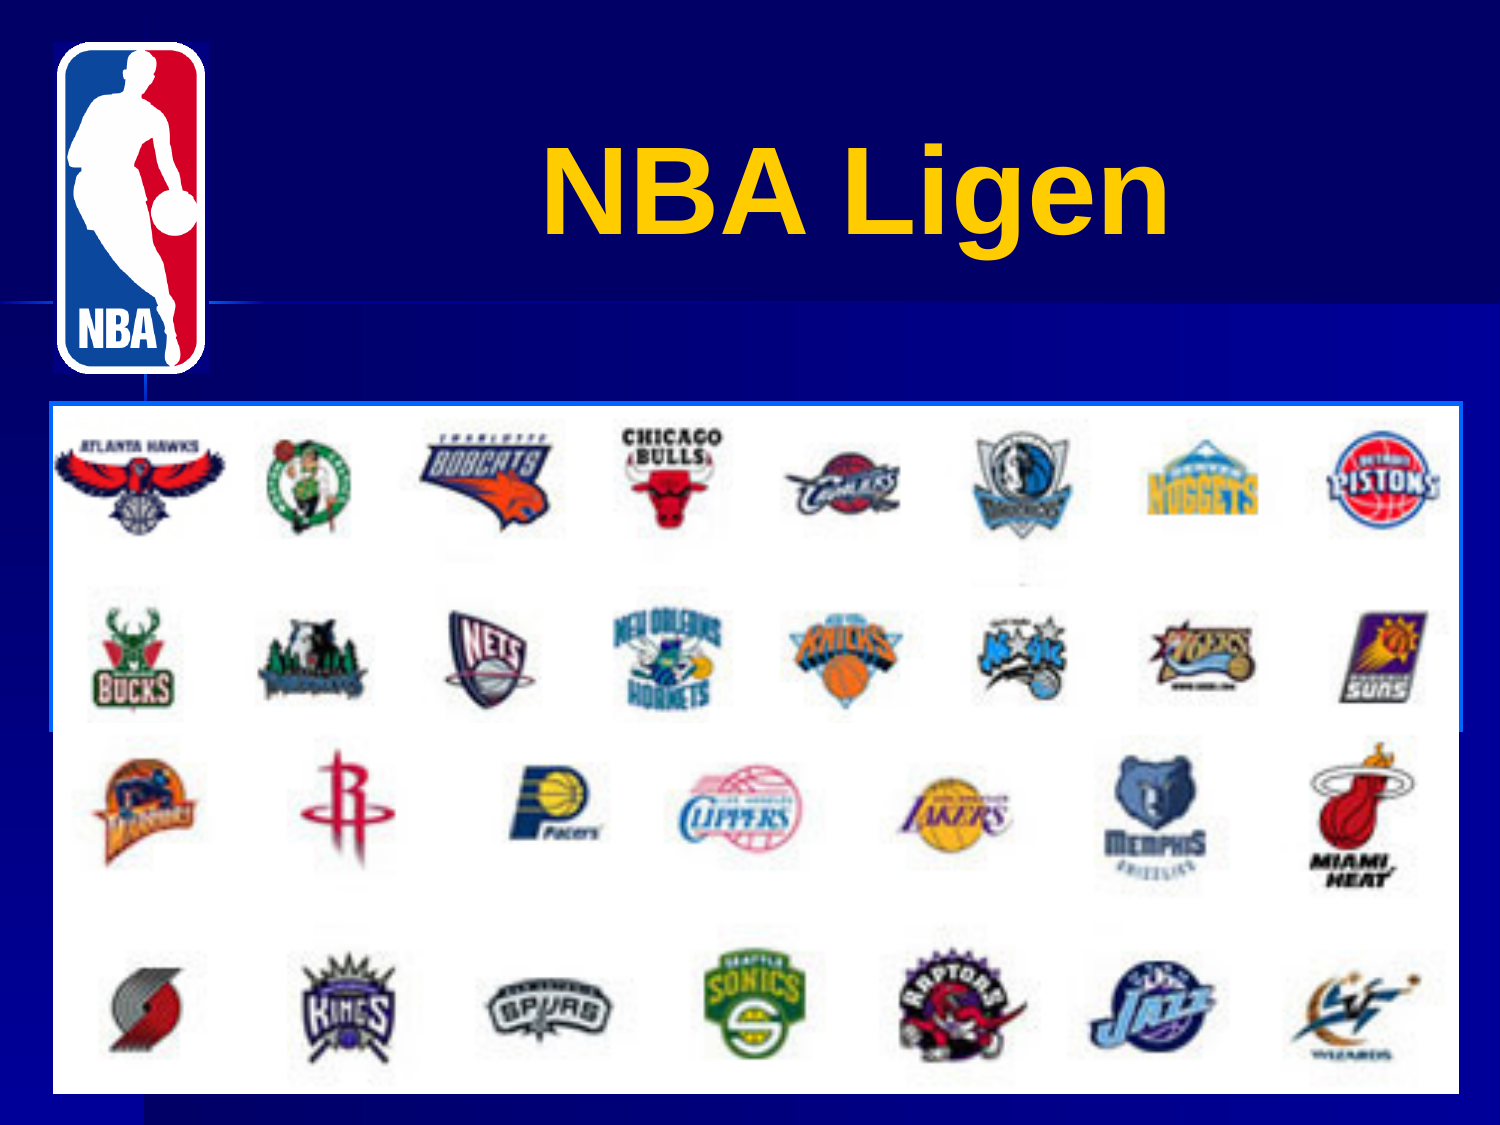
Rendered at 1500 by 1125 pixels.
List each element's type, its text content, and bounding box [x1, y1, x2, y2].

picture [53, 405, 1459, 1094]
picture [53, 42, 209, 374]
text_box NBA Ligen [336, 101, 1376, 267]
